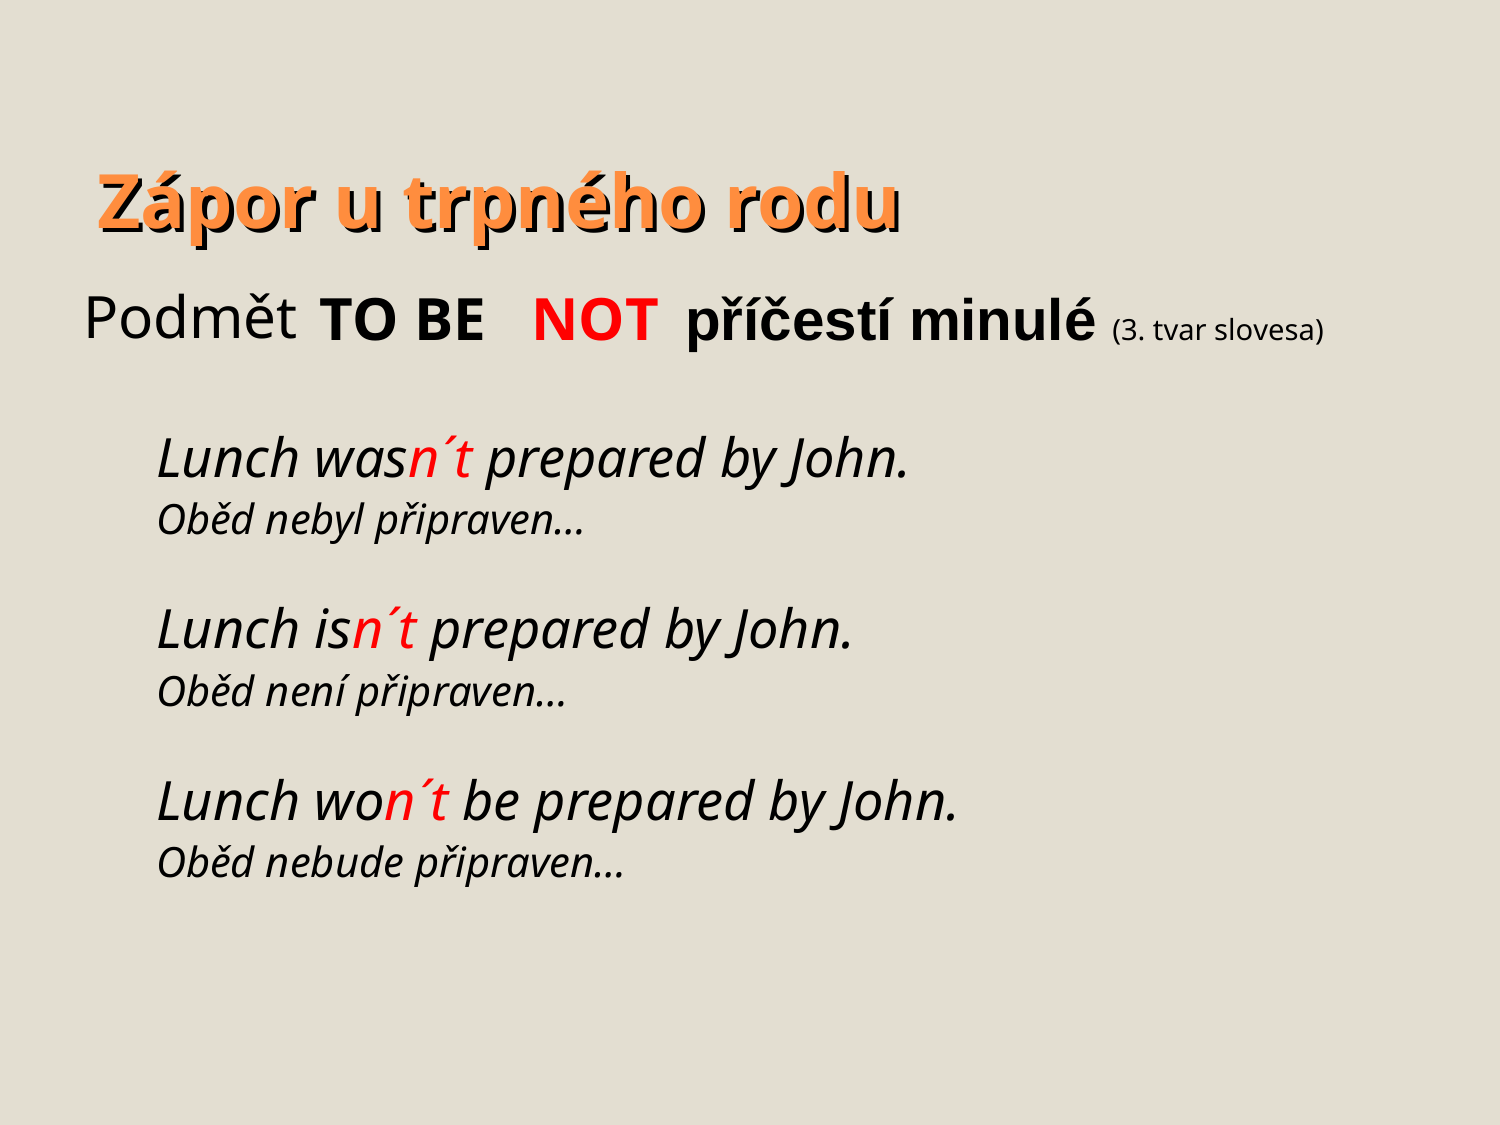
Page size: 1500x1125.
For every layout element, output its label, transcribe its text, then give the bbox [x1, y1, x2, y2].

text_box TO BE [289, 267, 501, 376]
text_box Podmět [53, 265, 343, 374]
list Lunch wasn´t prepared by John. Oběd nebyl připraven… Lunch isn´t prepared by John. Oběd není připraven… Lunch won´t be prepared by John. Oběd nebude připraven… [82, 420, 1426, 953]
text_box příčestí minulé (3. tvar slovesa) [703, 267, 1483, 398]
title Zápor u trpného rodu [82, 78, 1426, 251]
text_box NOT [501, 267, 703, 398]
